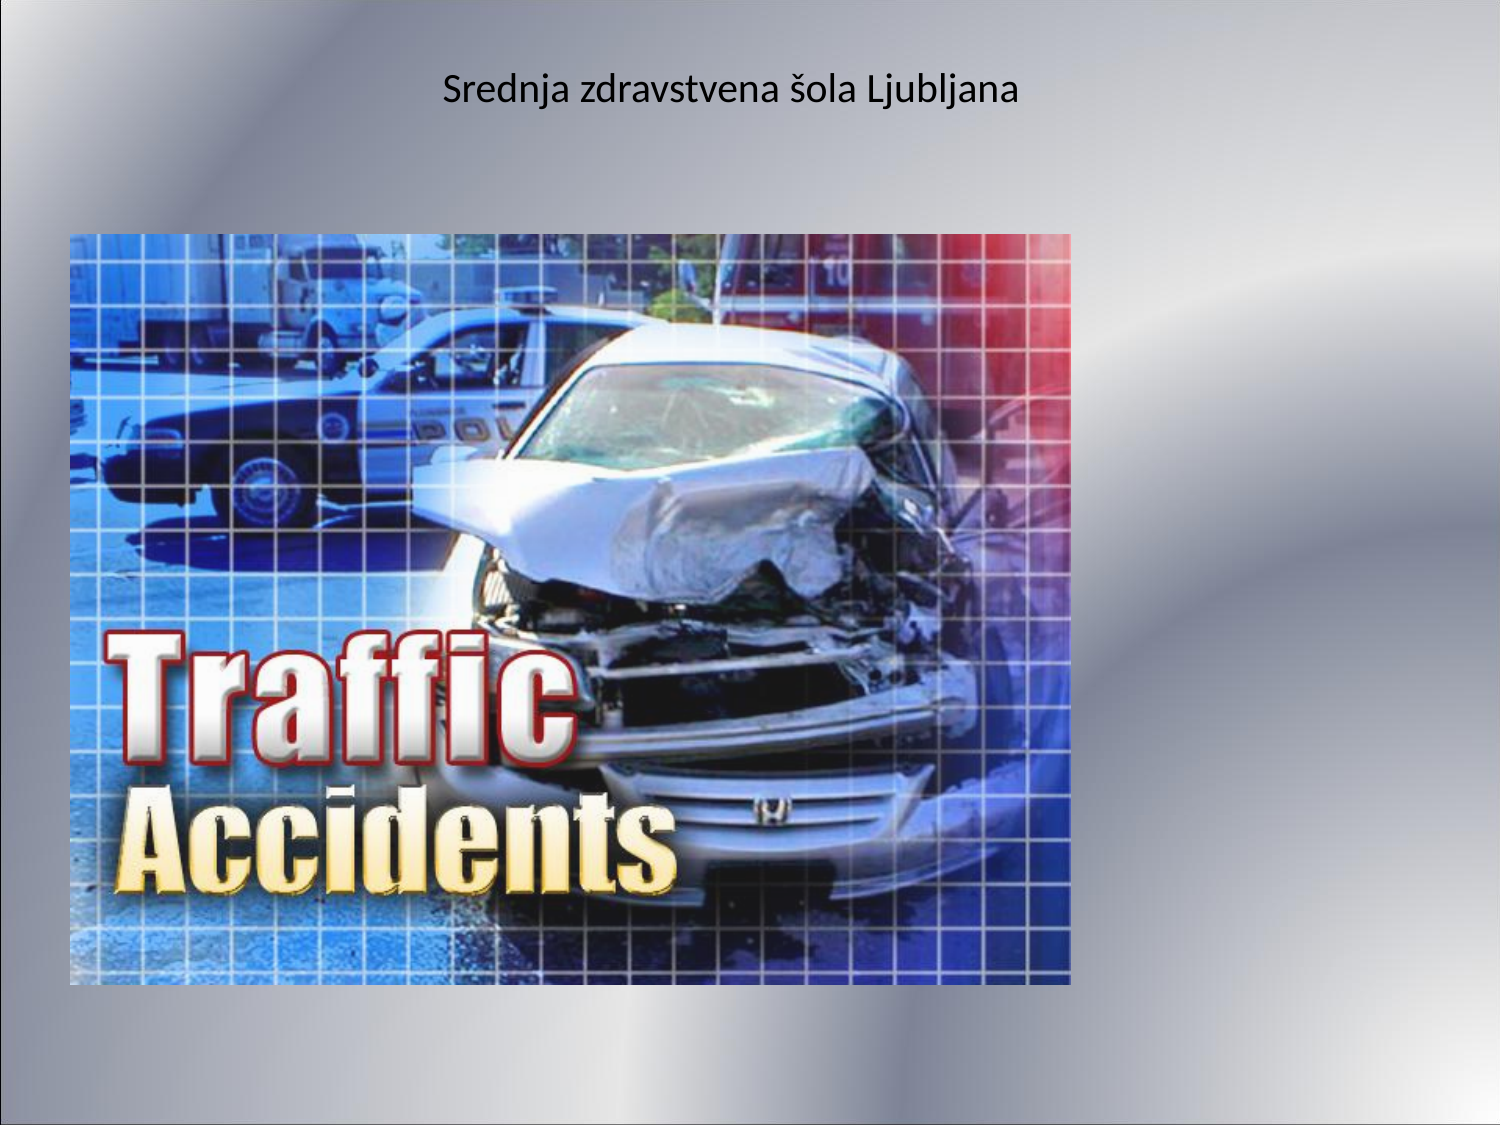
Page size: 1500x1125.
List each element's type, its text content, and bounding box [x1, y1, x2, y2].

title Srednja zdravstvena šola Ljubljana [93, 0, 1369, 206]
picture [0, 0, 1500, 1125]
